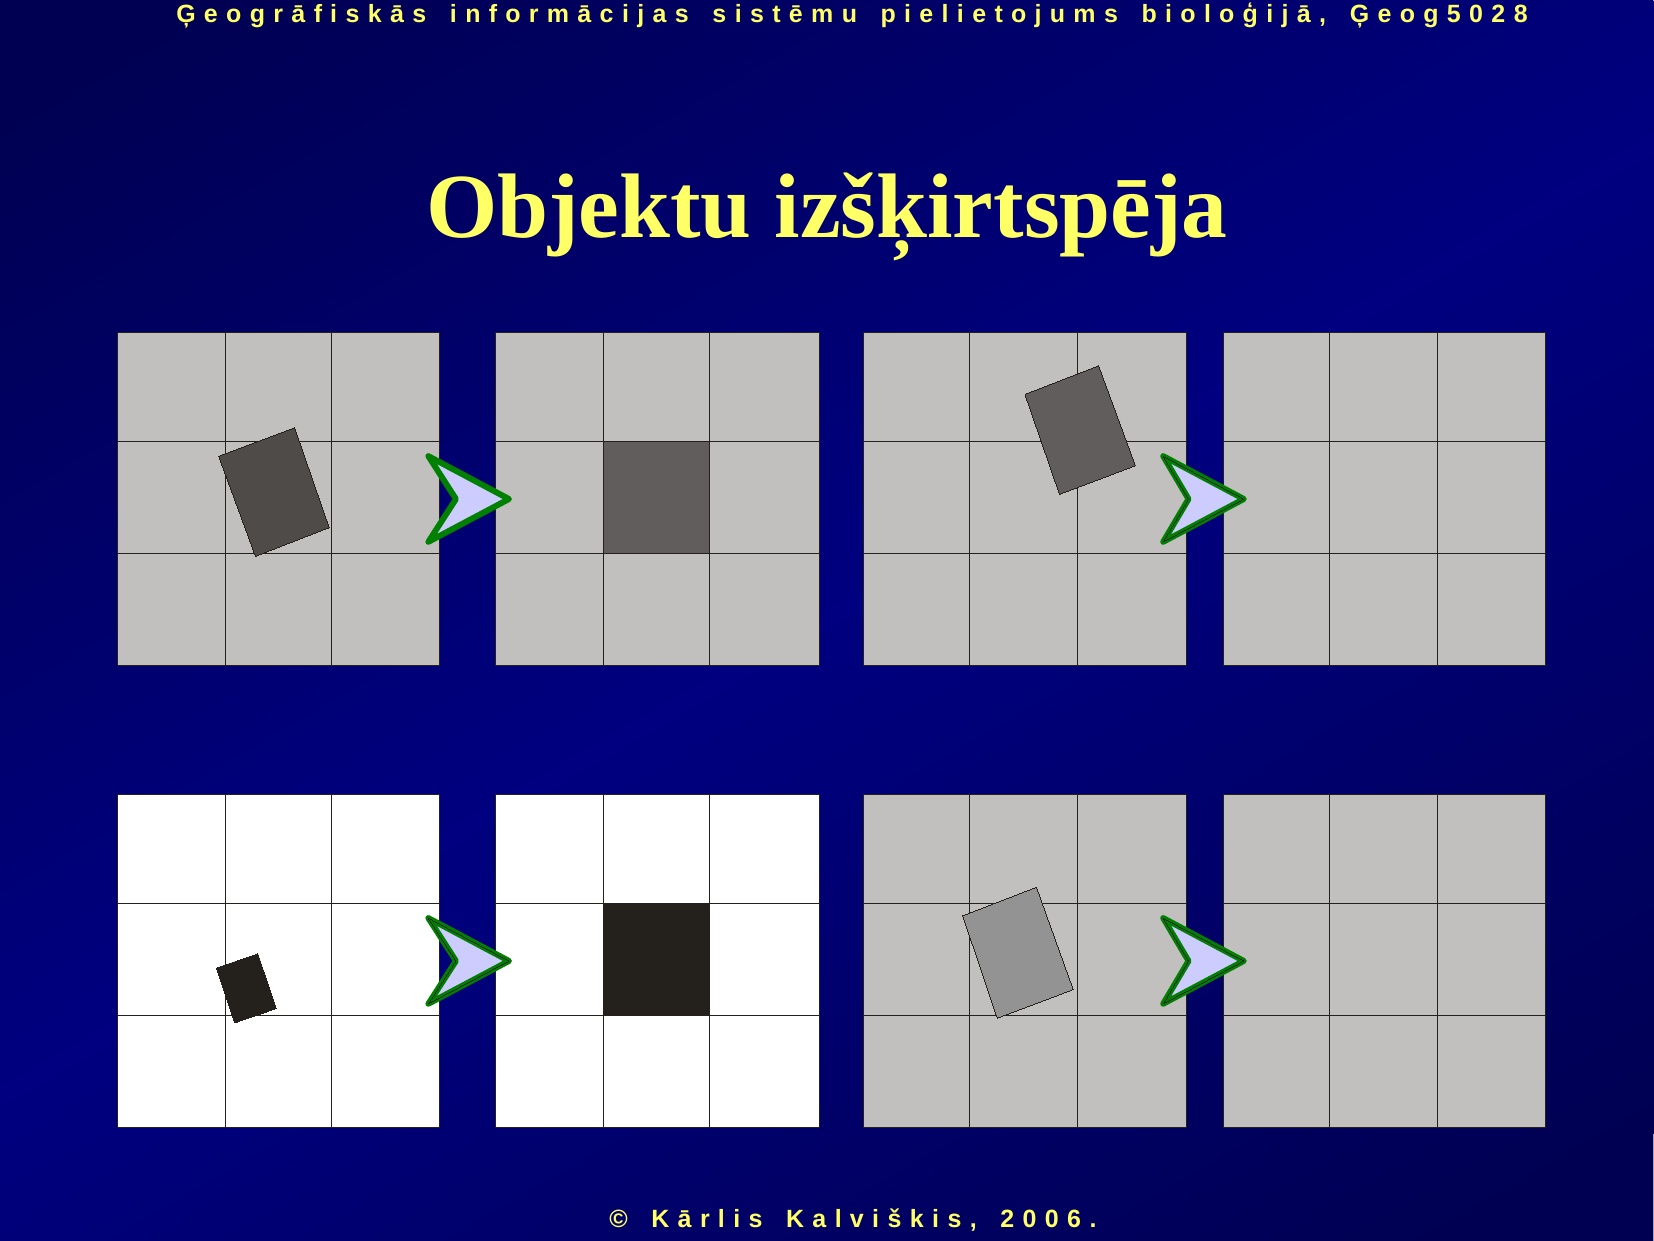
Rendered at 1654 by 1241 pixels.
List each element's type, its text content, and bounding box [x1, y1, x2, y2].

title Objektu izšķirtspēja [121, 102, 1534, 311]
text_box [117, 794, 820, 1128]
text_box [864, 332, 1546, 666]
text_box [864, 794, 1546, 1128]
text_box [117, 332, 820, 666]
